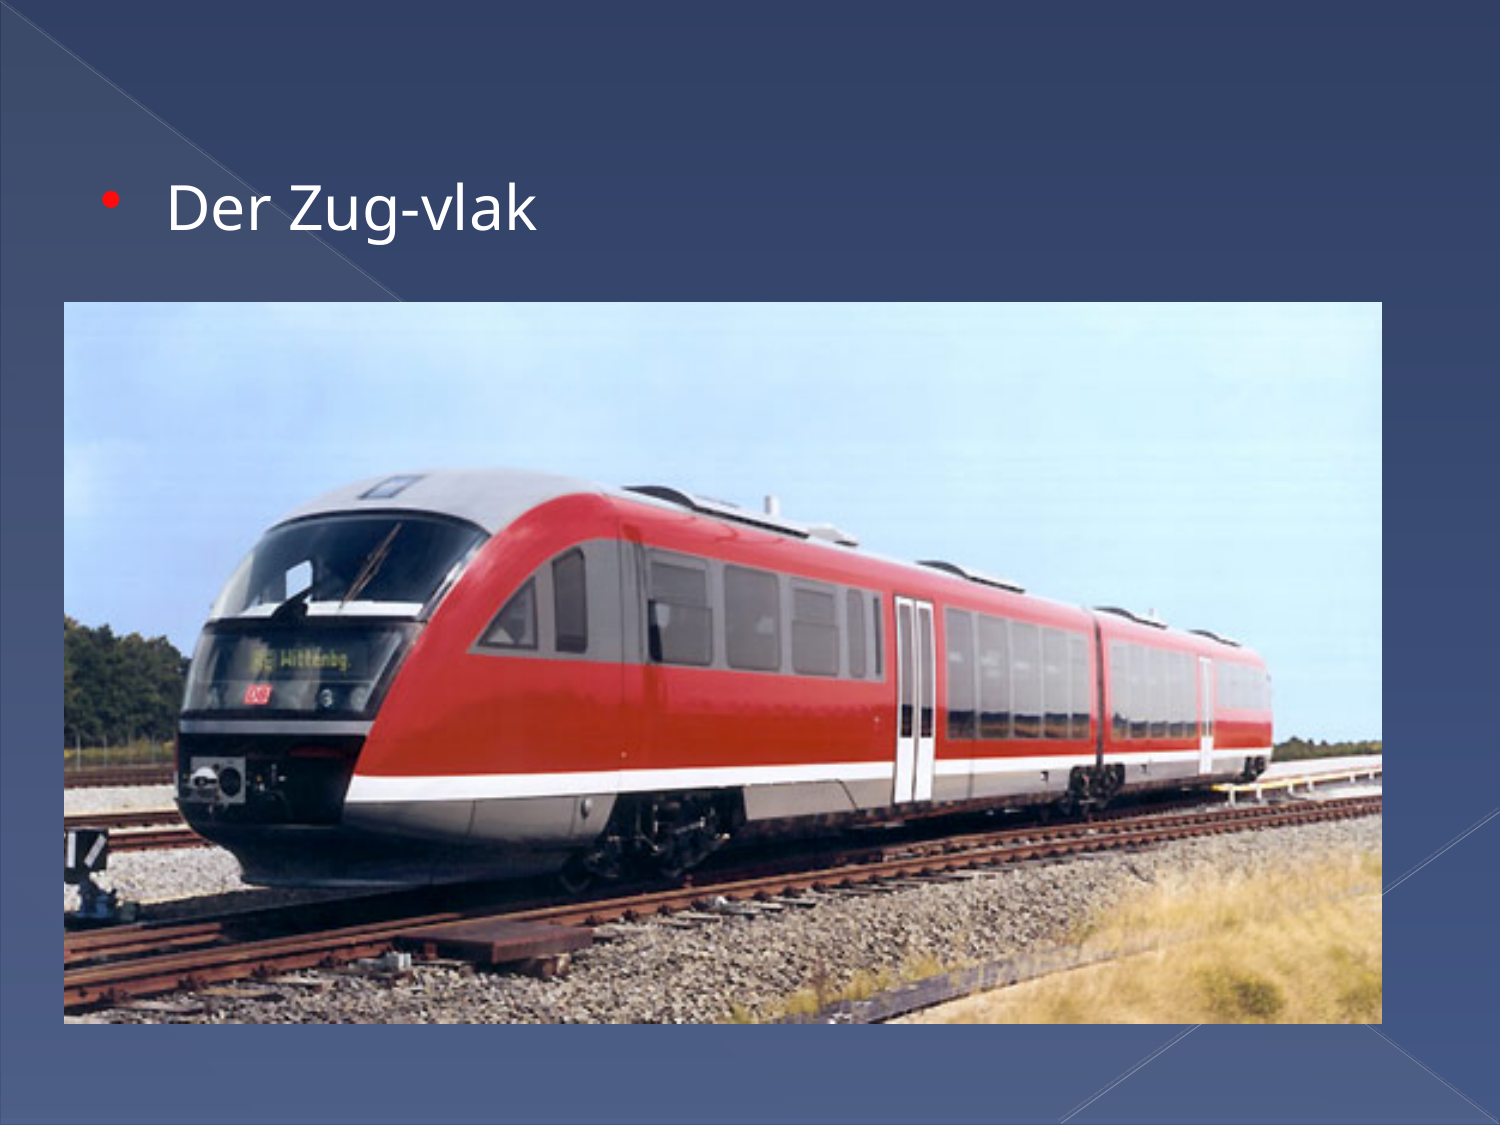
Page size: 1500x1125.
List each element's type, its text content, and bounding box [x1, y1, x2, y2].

list Der Zug-vlak [76, 160, 1427, 911]
picture [64, 302, 1382, 1024]
